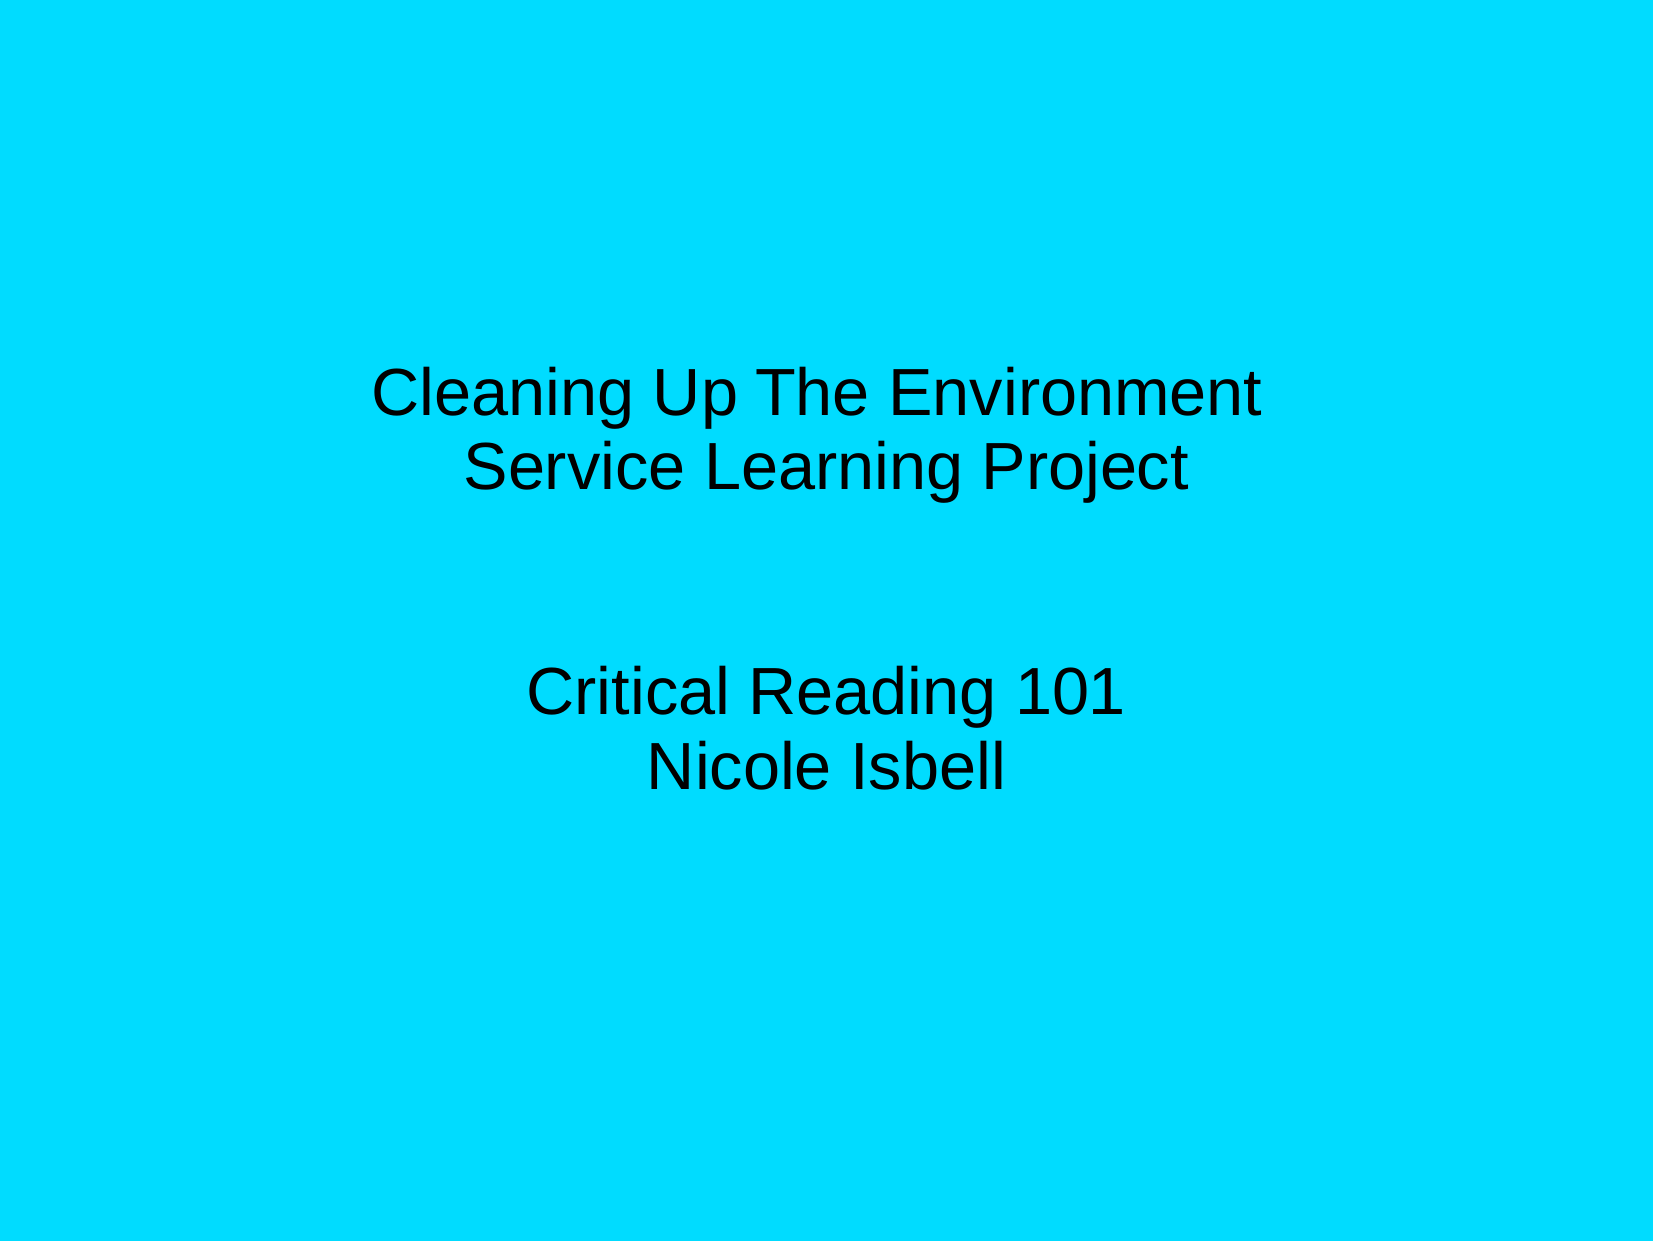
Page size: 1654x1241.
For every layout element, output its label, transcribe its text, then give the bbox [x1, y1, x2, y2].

subtitle Cleaning Up The Environment Service Learning Project Critical Reading 101 Nicole Isbell [82, 49, 1571, 1109]
